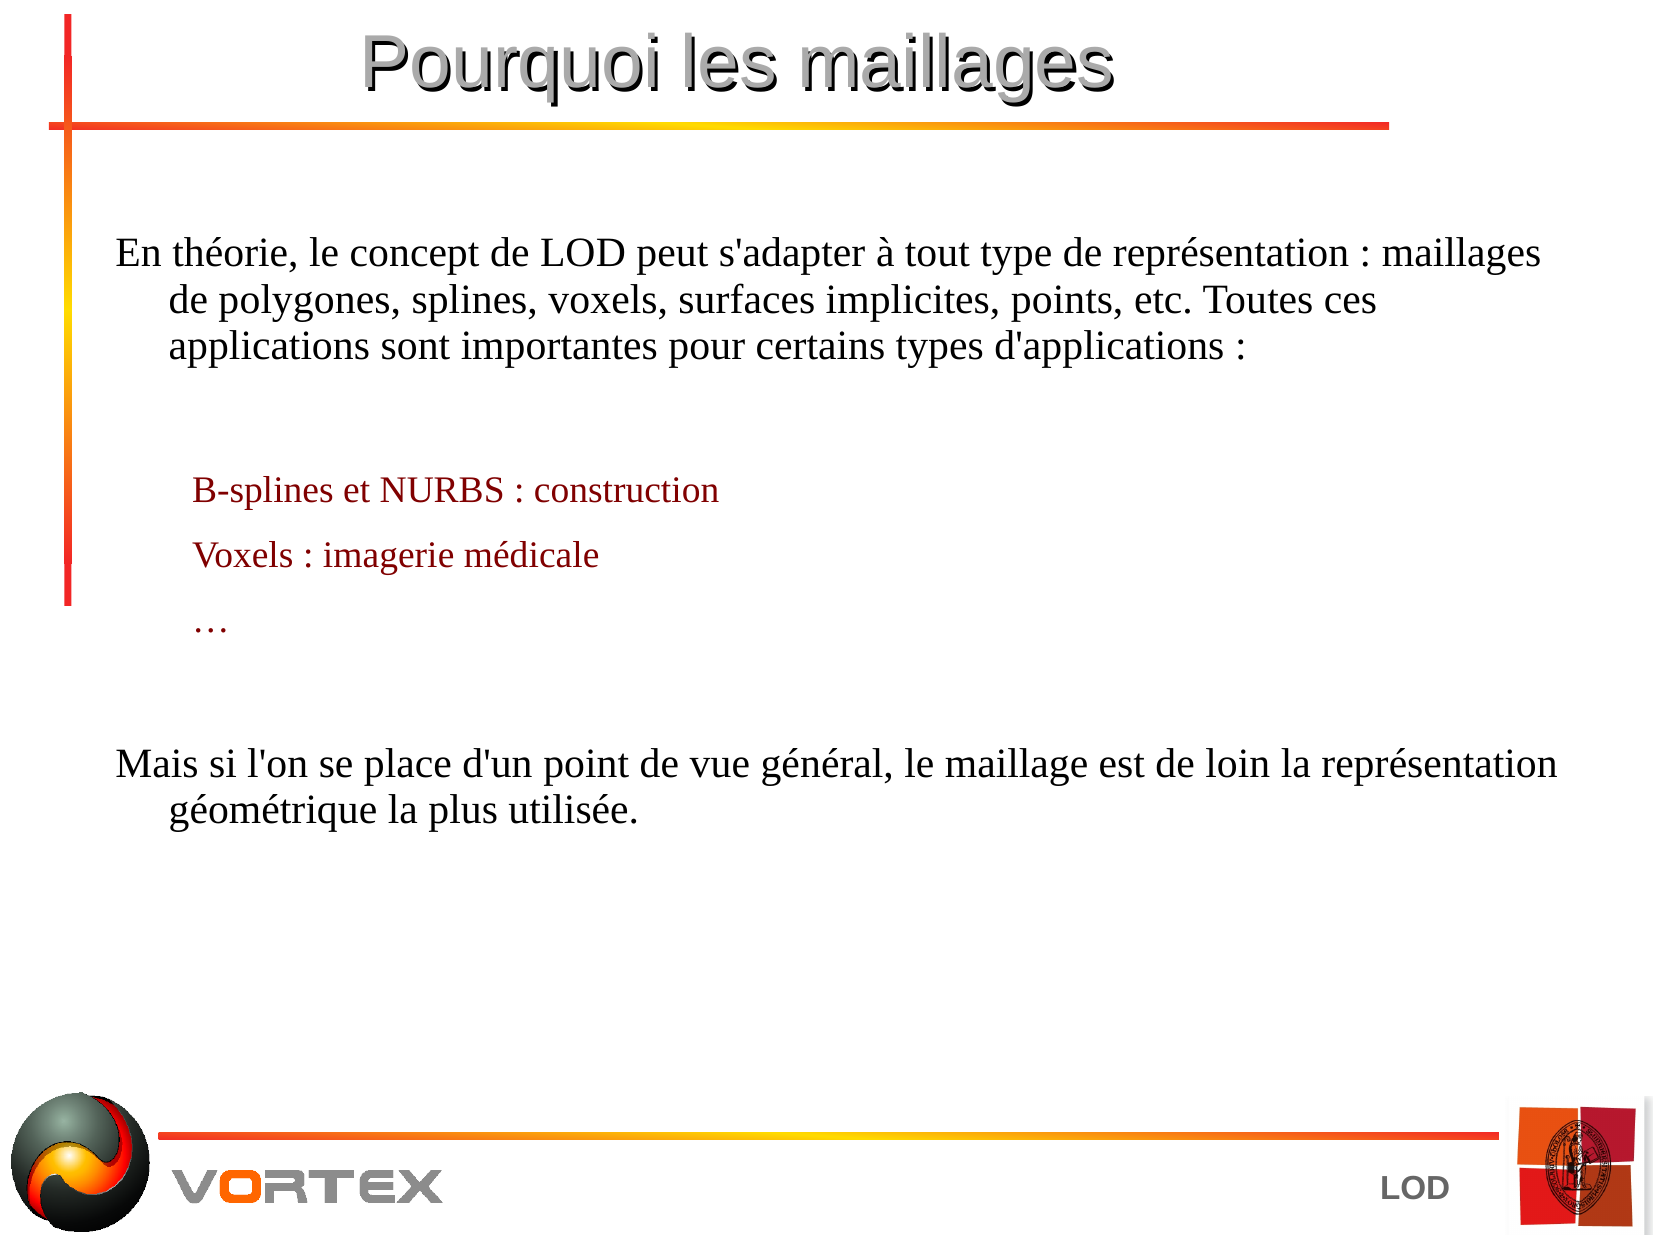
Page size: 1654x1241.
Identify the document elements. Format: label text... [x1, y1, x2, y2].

list En théorie, le concept de LOD peut s'adapter à tout type de représentation : maillages de polygones, splines, voxels, surfaces implicites, points, etc. Toutes ces applications sont importantes pour certains types d'applications : B-splines et NURBS : construction Voxels : imagerie médicale … Mais si l'on se place d'un point de vue général, le maillage est de loin la représentation géométrique la plus utilisée. [97, 153, 1571, 1109]
picture [1505, 1096, 1653, 1235]
title Pourquoi les maillages [82, 4, 1392, 120]
picture [11, 1092, 443, 1232]
